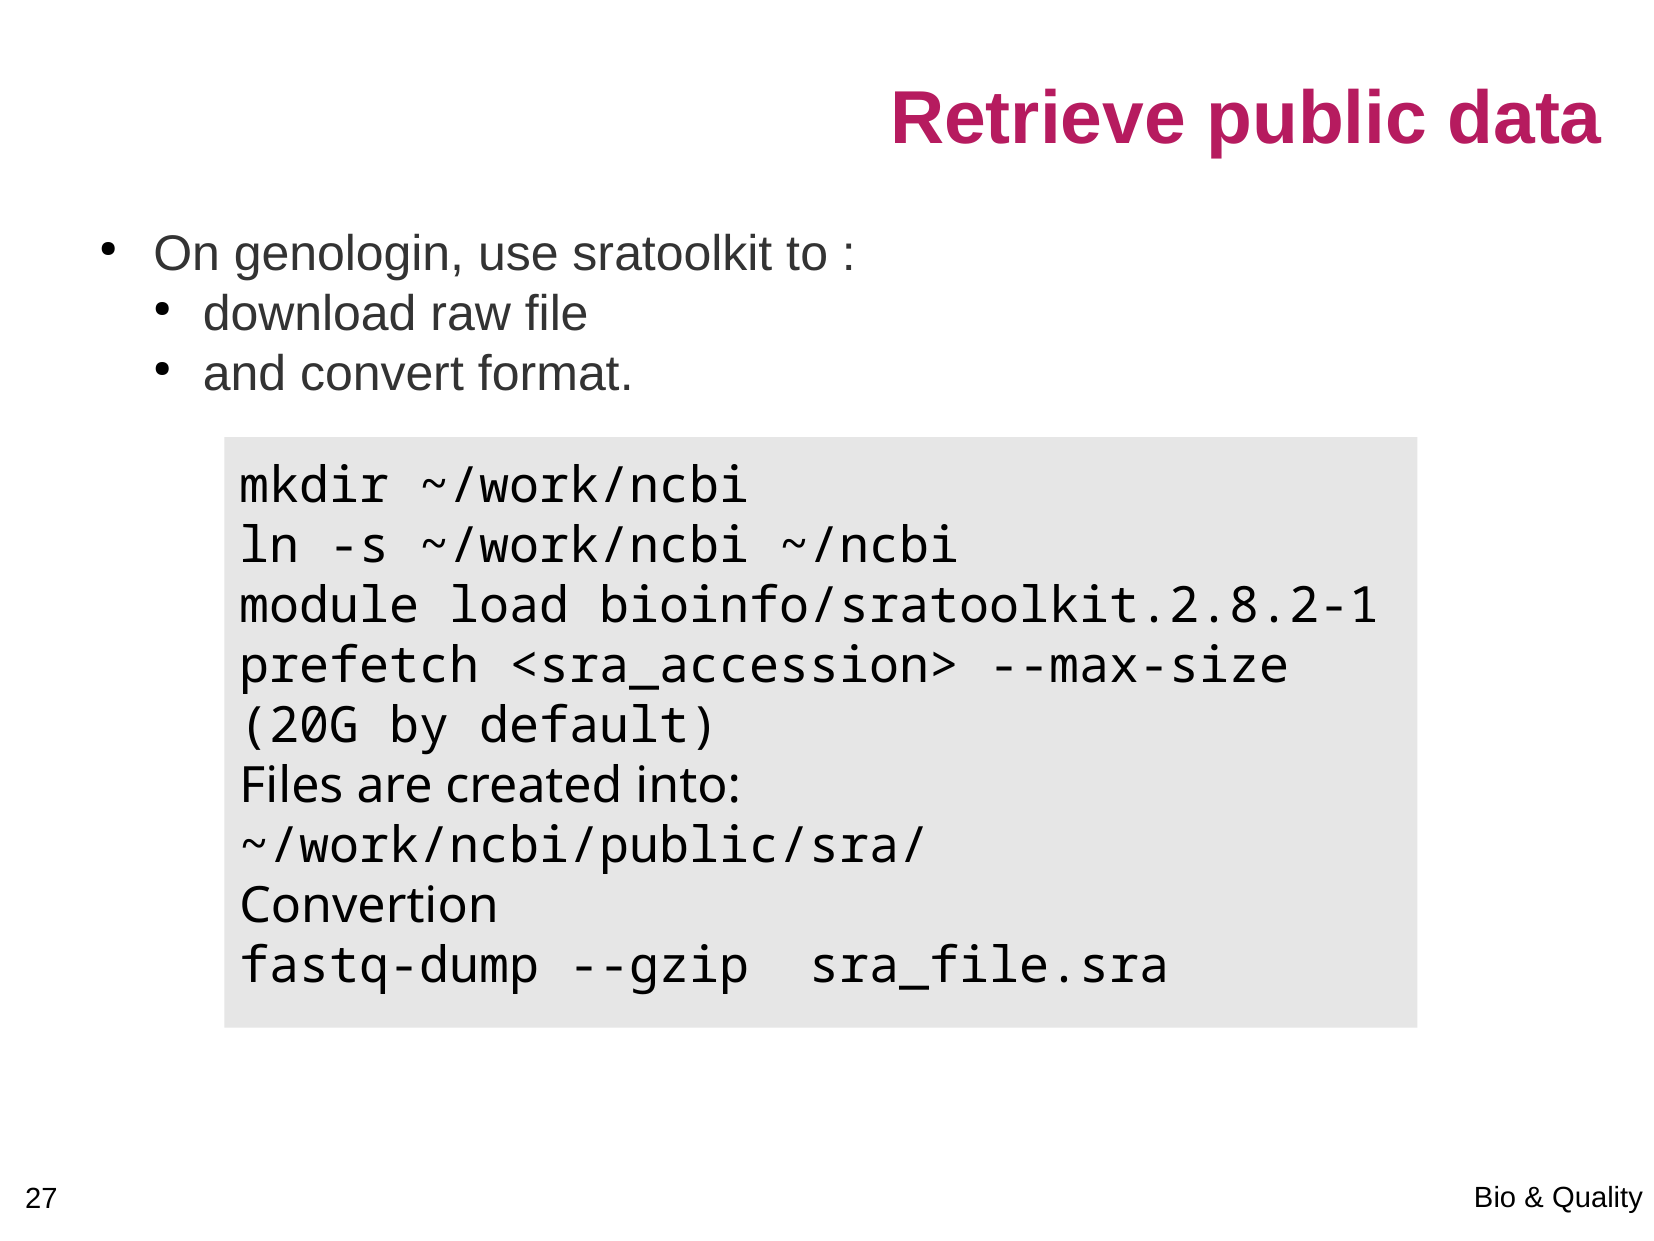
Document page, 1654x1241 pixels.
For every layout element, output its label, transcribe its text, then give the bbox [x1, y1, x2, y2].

text_box Retrieve public data [117, 49, 1603, 178]
text_box On genologin, use sratoolkit to : download raw file and convert format. [82, 206, 1624, 1152]
